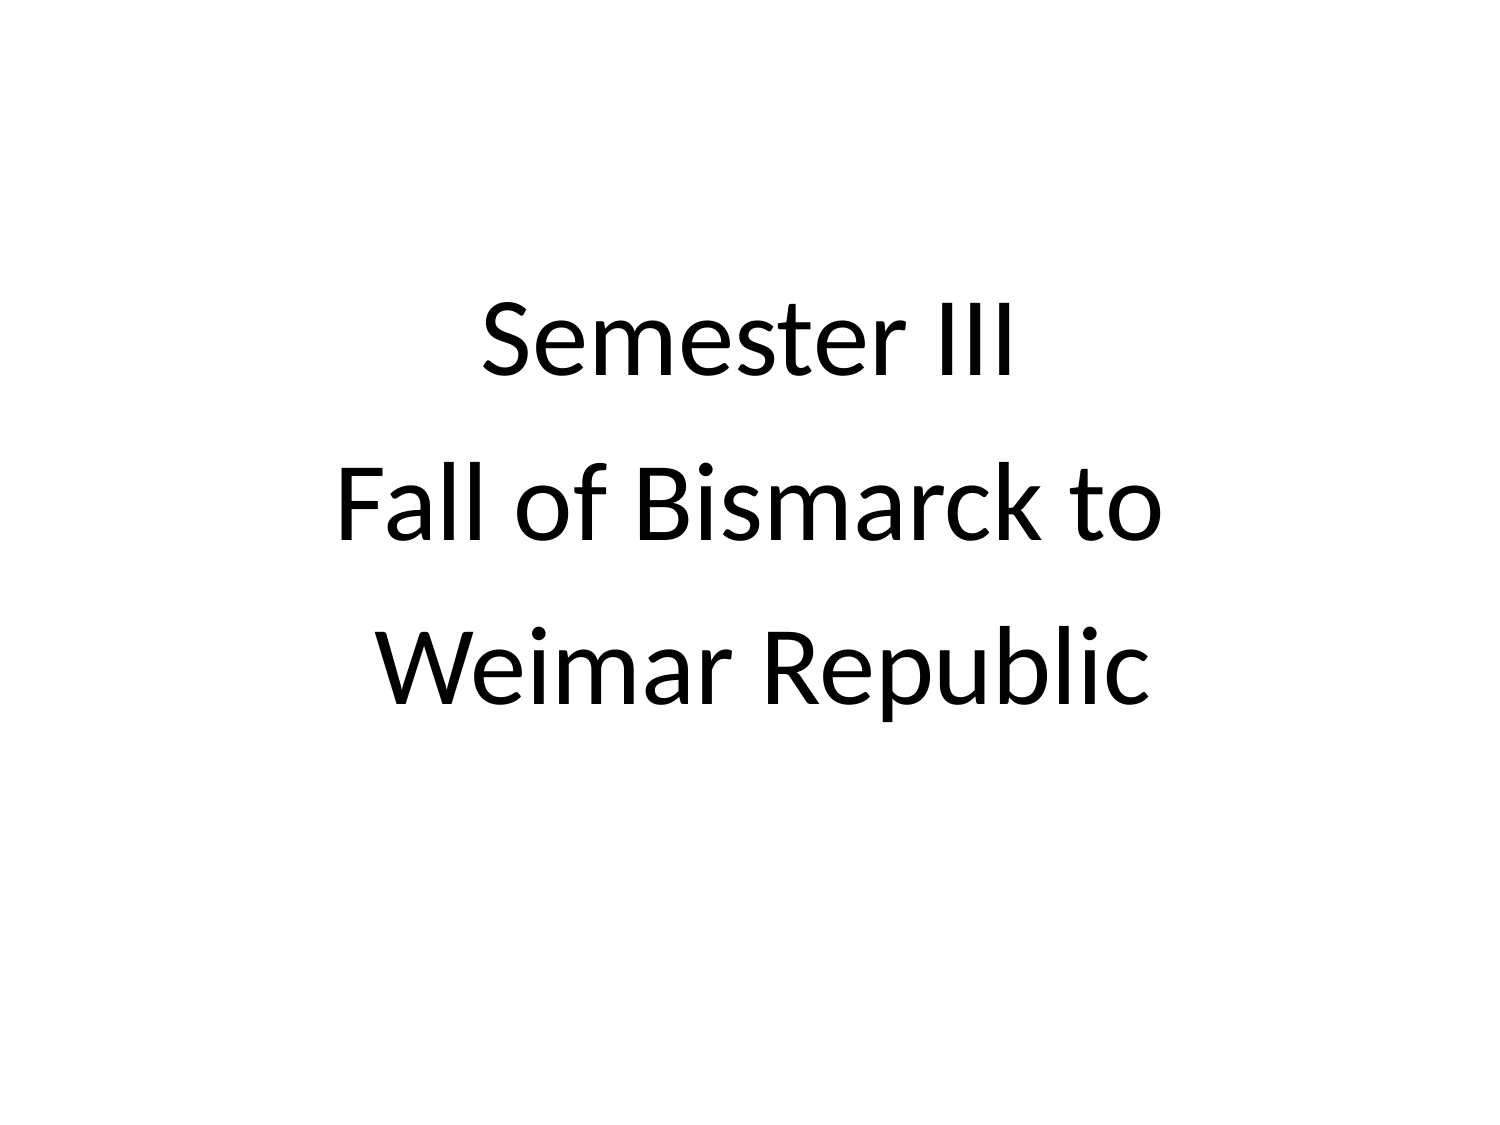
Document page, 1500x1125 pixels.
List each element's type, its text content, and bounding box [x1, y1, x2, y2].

list Semester III Fall of Bismarck to Weimar Republic [75, 263, 1425, 1006]
